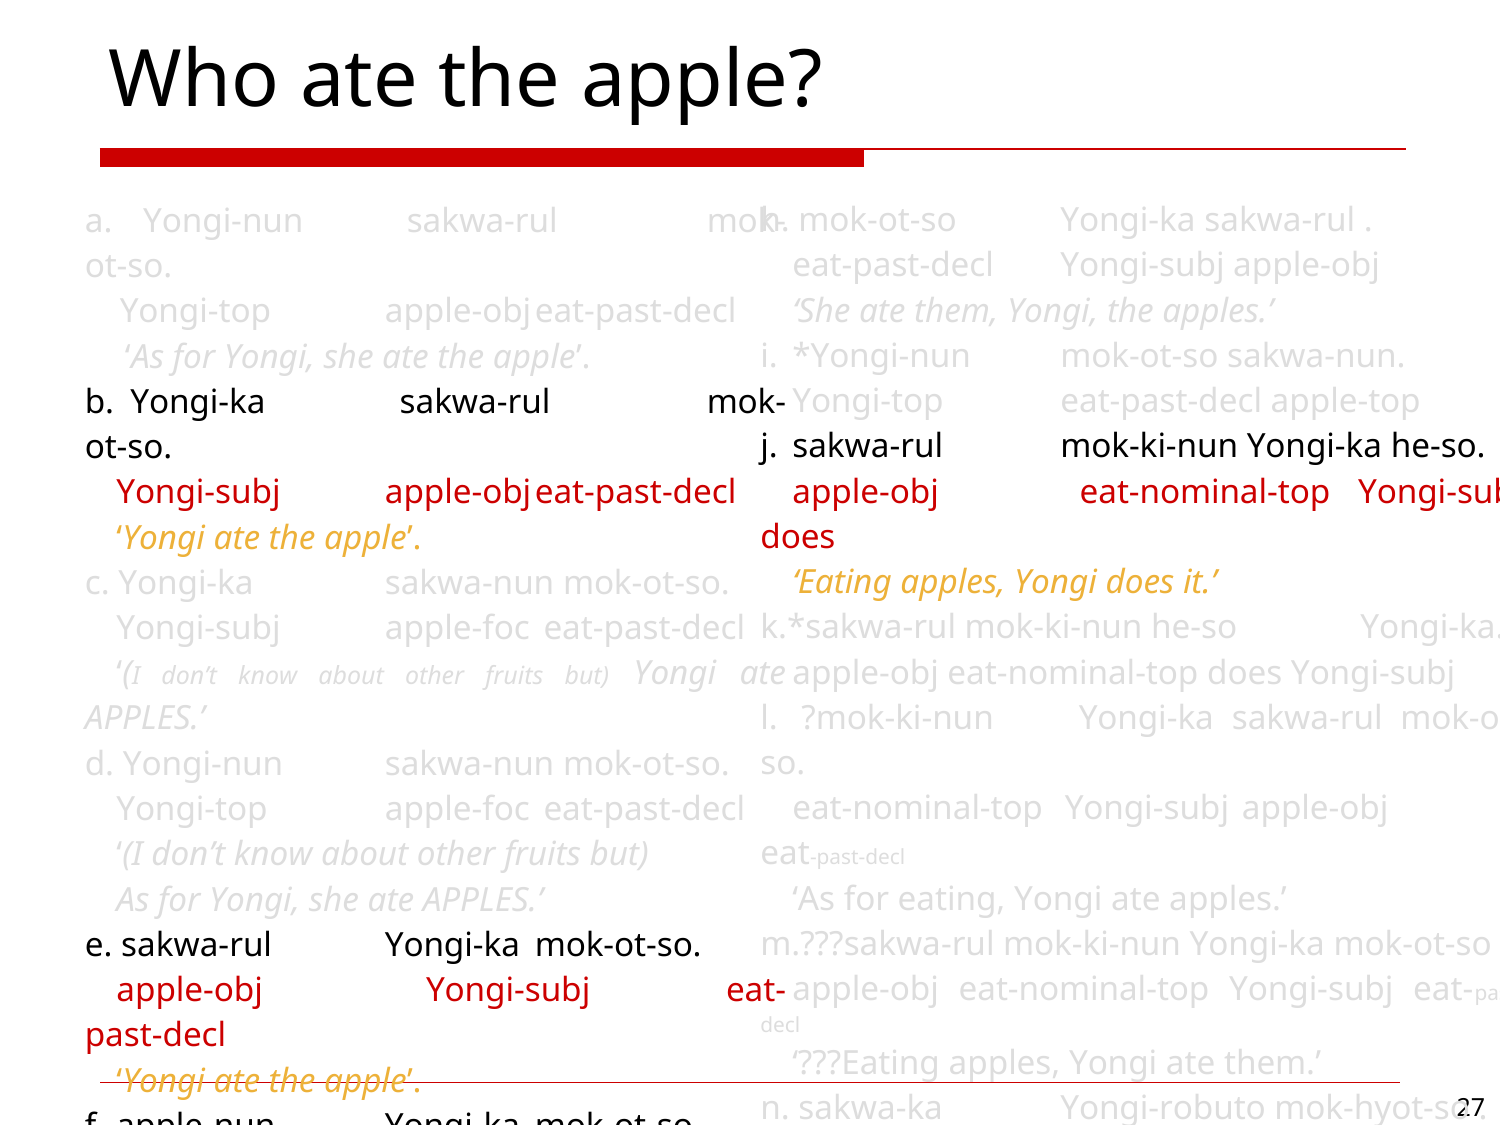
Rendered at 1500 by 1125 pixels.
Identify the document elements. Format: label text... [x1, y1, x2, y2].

text_box a. Yongi-nun sakwa-rul mok-ot-so. Yongi-top apple-obj eat-past-decl ‘As for Yongi, she ate the apple’. b. Yongi-ka sakwa-rul mok-ot-so. Yongi-subj apple-obj eat-past-decl ‘Yongi ate the apple’. c. Yongi-ka sakwa-nun mok-ot-so. Yongi-subj apple-foc eat-past-decl ‘(I don’t know about other fruits but) Yongi ate APPLES.’ d. Yongi-nun sakwa-nun mok-ot-so. Yongi-top apple-foc eat-past-decl ‘(I don’t know about other fruits but) As for Yongi, she ate APPLES.’ e. sakwa-rul Yongi-ka mok-ot-so. apple-obj Yongi-subj eat-past-decl ‘Yongi ate the apple’. f. apple-nun Yongi-ka mok-ot-so. apple-top Yongi-subj eat-past-decl ‘As for the apples, Yongi ate them g. sakwa-rul mok-ot-so Yongi-ka. apple-obj eat-past-decl Yongi-subj ‘She ate the apples, Yongi.’ [70, 189, 745, 1125]
title Who ate the apple? [94, 26, 1407, 138]
text_box h. mok-ot-so Yongi-ka sakwa-rul . eat-past-decl Yongi-subj apple-obj ‘She ate them, Yongi, the apples.’ i. *Yongi-nun mok-ot-so sakwa-nun. Yongi-top eat-past-decl apple-top j. sakwa-rul mok-ki-nun Yongi-ka he-so. apple-obj eat-nominal-top Yongi-subj does ‘Eating apples, Yongi does it.’ k.*sakwa-rul mok-ki-nun he-so Yongi-ka. apple-obj eat-nominal-top does Yongi-subj l. ?mok-ki-nun Yongi-ka sakwa-rul mok-ot-so. eat-nominal-top Yongi-subj apple-obj eat-past-decl ‘As for eating, Yongi ate apples.’ m.???sakwa-rul mok-ki-nun Yongi-ka mok-ot-so apple-obj eat-nominal-top Yongi-subj eat-past-decl ‘???Eating apples, Yongi ate them.’ n. sakwa-ka Yongi-robuto mok-hyot-so . apple-subj Yongi-instr(by) eat-pass/past-decl ‘Apples were eaten by Yongi.’ o. Yongi sakwa mok-ot-so. Yongi apple eat-past-decl ‘Yongi ate the apple’. [745, 188, 1500, 1125]
